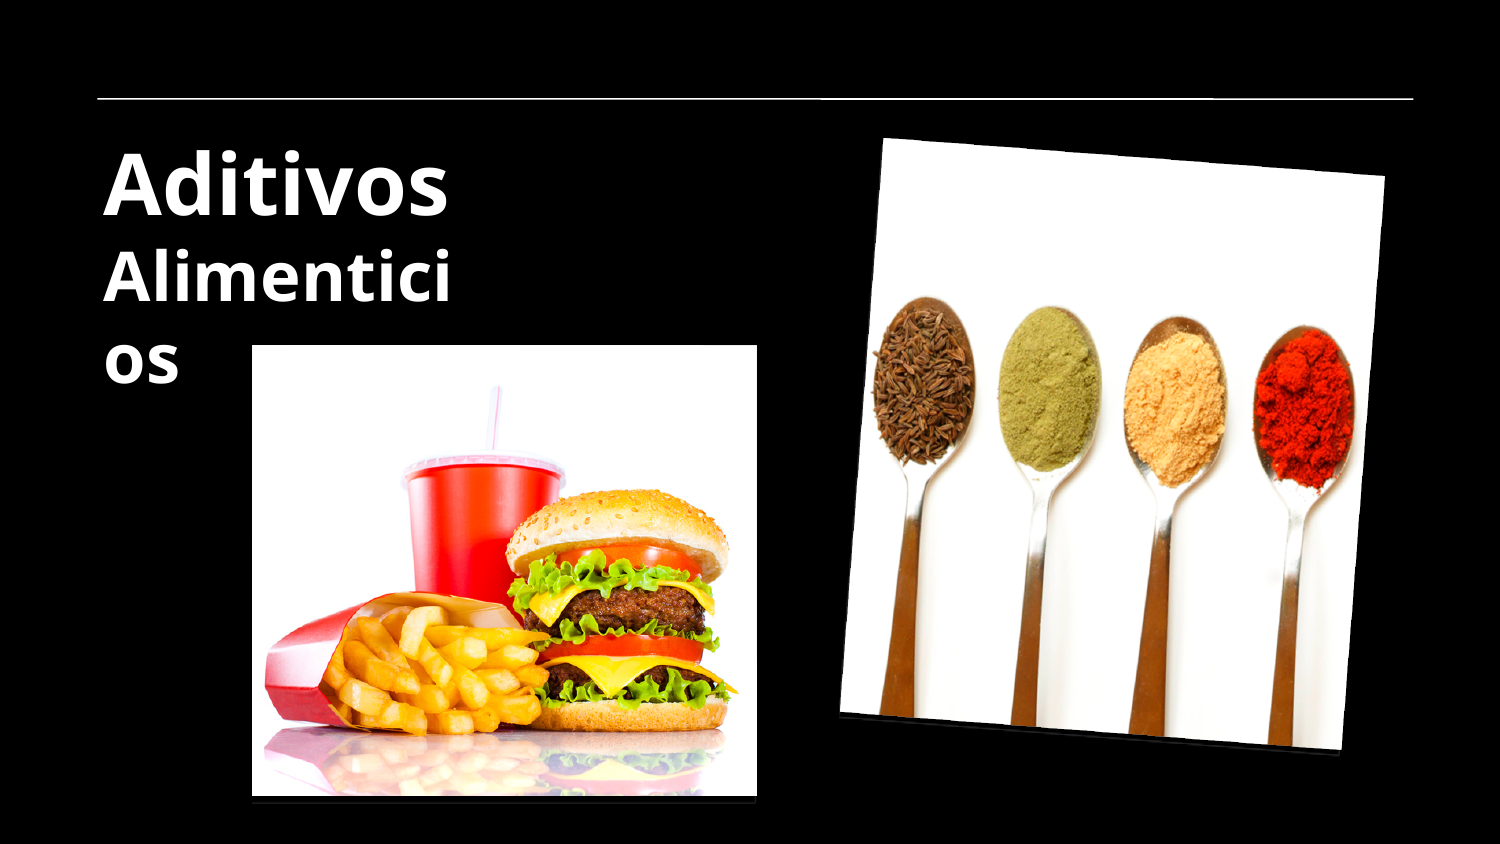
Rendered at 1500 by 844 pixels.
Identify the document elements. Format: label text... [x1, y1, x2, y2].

title Aditivos Alimenticios [88, 114, 476, 444]
picture [252, 345, 757, 796]
picture [839, 137, 1385, 750]
